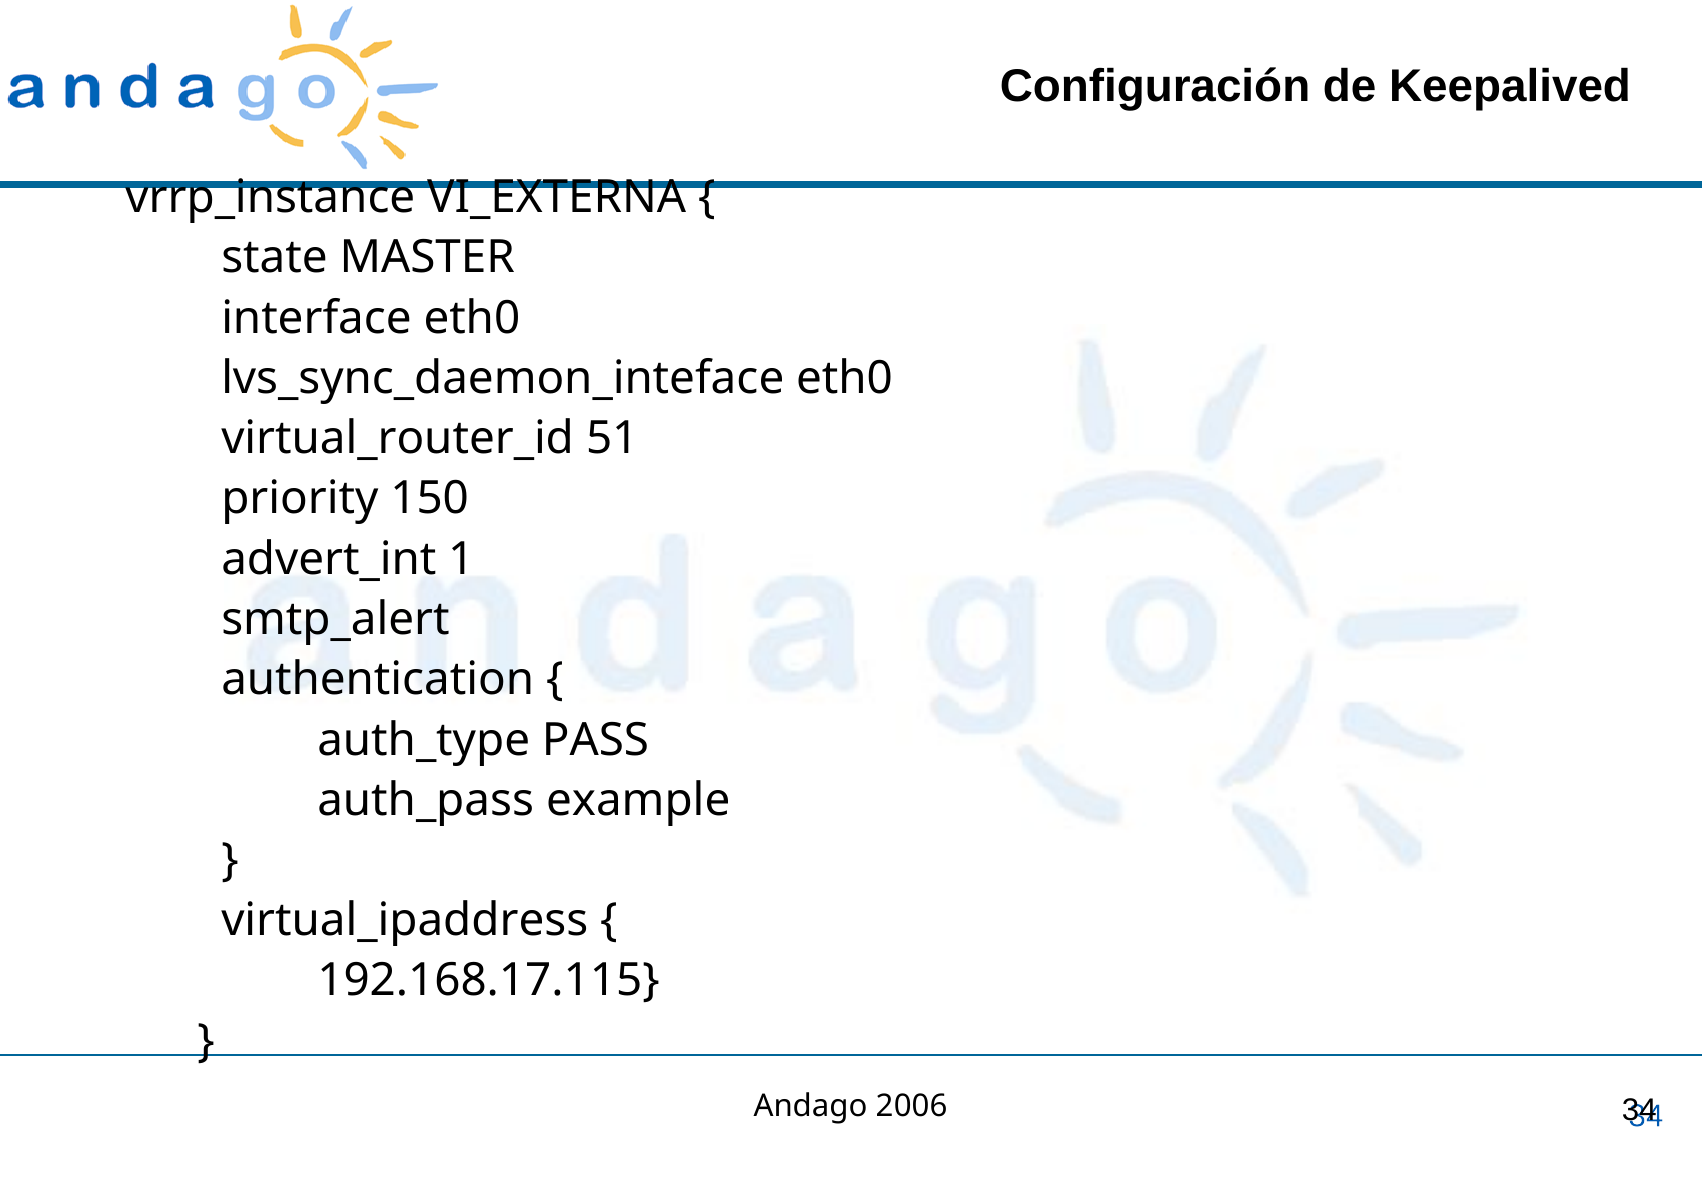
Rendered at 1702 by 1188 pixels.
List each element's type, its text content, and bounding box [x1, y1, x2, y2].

subtitle vrrp_instance VI_EXTERNA { state MASTER interface eth0 lvs_sync_daemon_inteface eth0 virtual_router_id 51 priority 150 advert_int 1 smtp_alert authentication { auth_type PASS auth_pass example } virtual_ipaddress { 192.168.17.115} } [125, 222, 1572, 1018]
title Configuración de Keepalived [255, 0, 1702, 188]
picture [0, 0, 255, 175]
